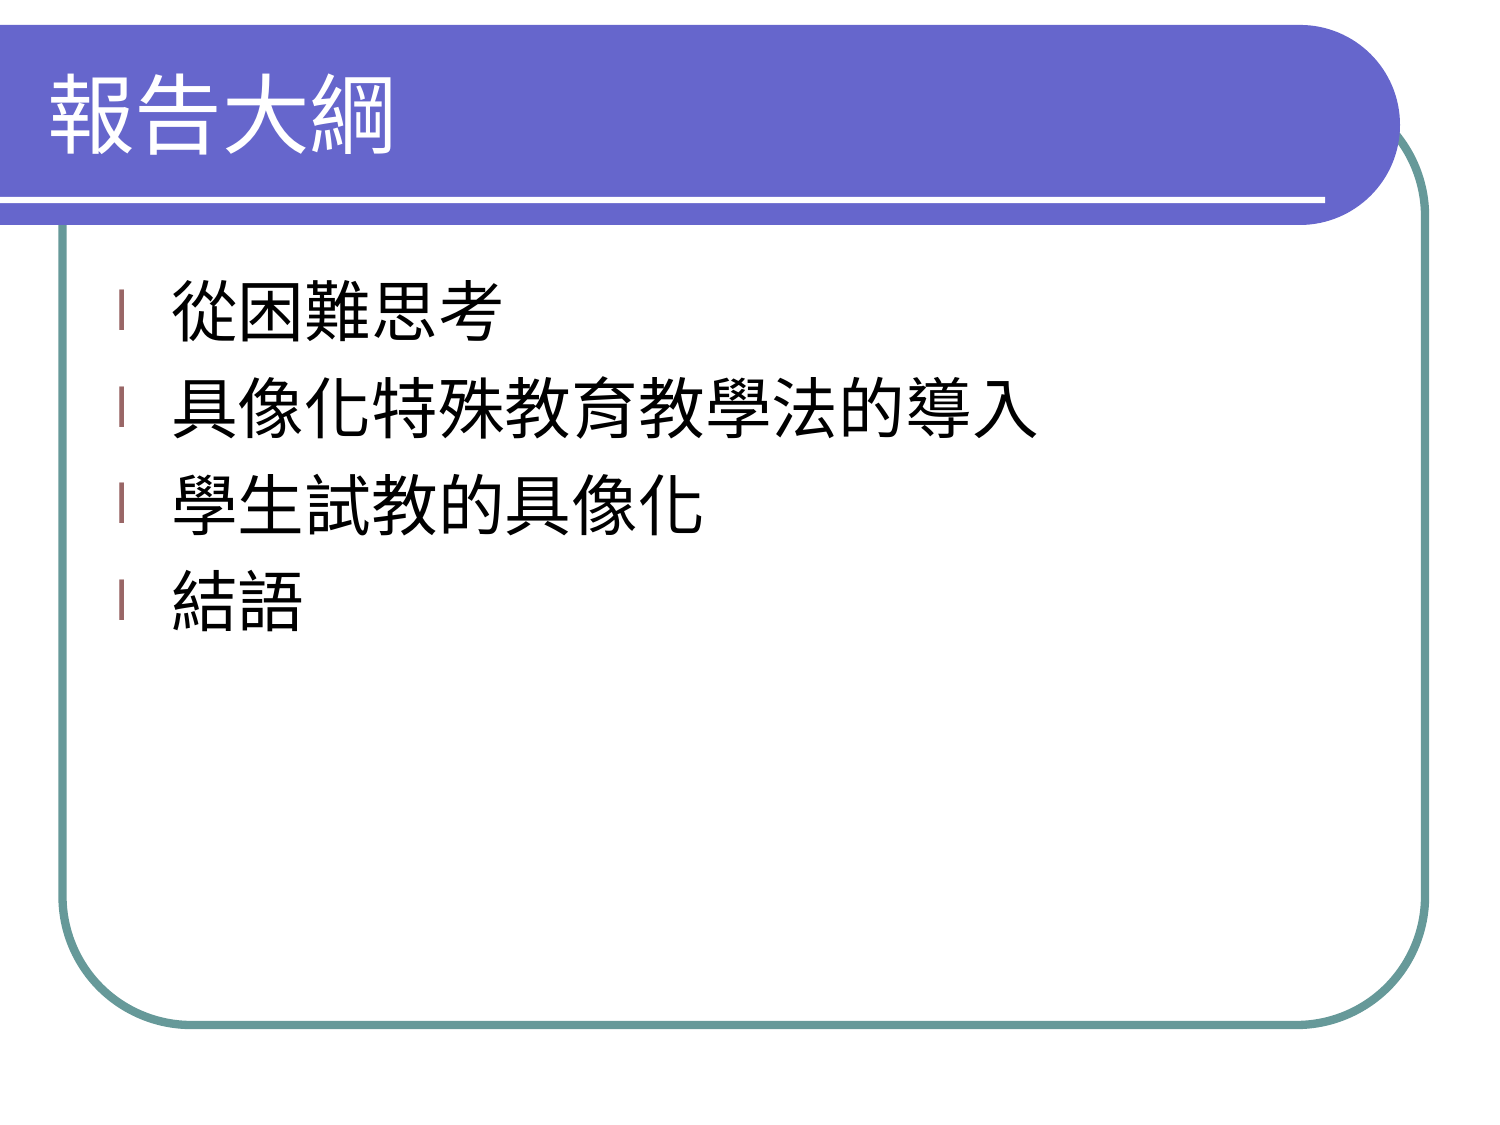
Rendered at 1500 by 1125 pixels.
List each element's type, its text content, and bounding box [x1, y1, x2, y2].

title 報告大綱 [32, 37, 1347, 188]
list 從困難思考 具像化特殊教育教學法的導入 學生試教的具像化 結語 [99, 262, 1400, 988]
